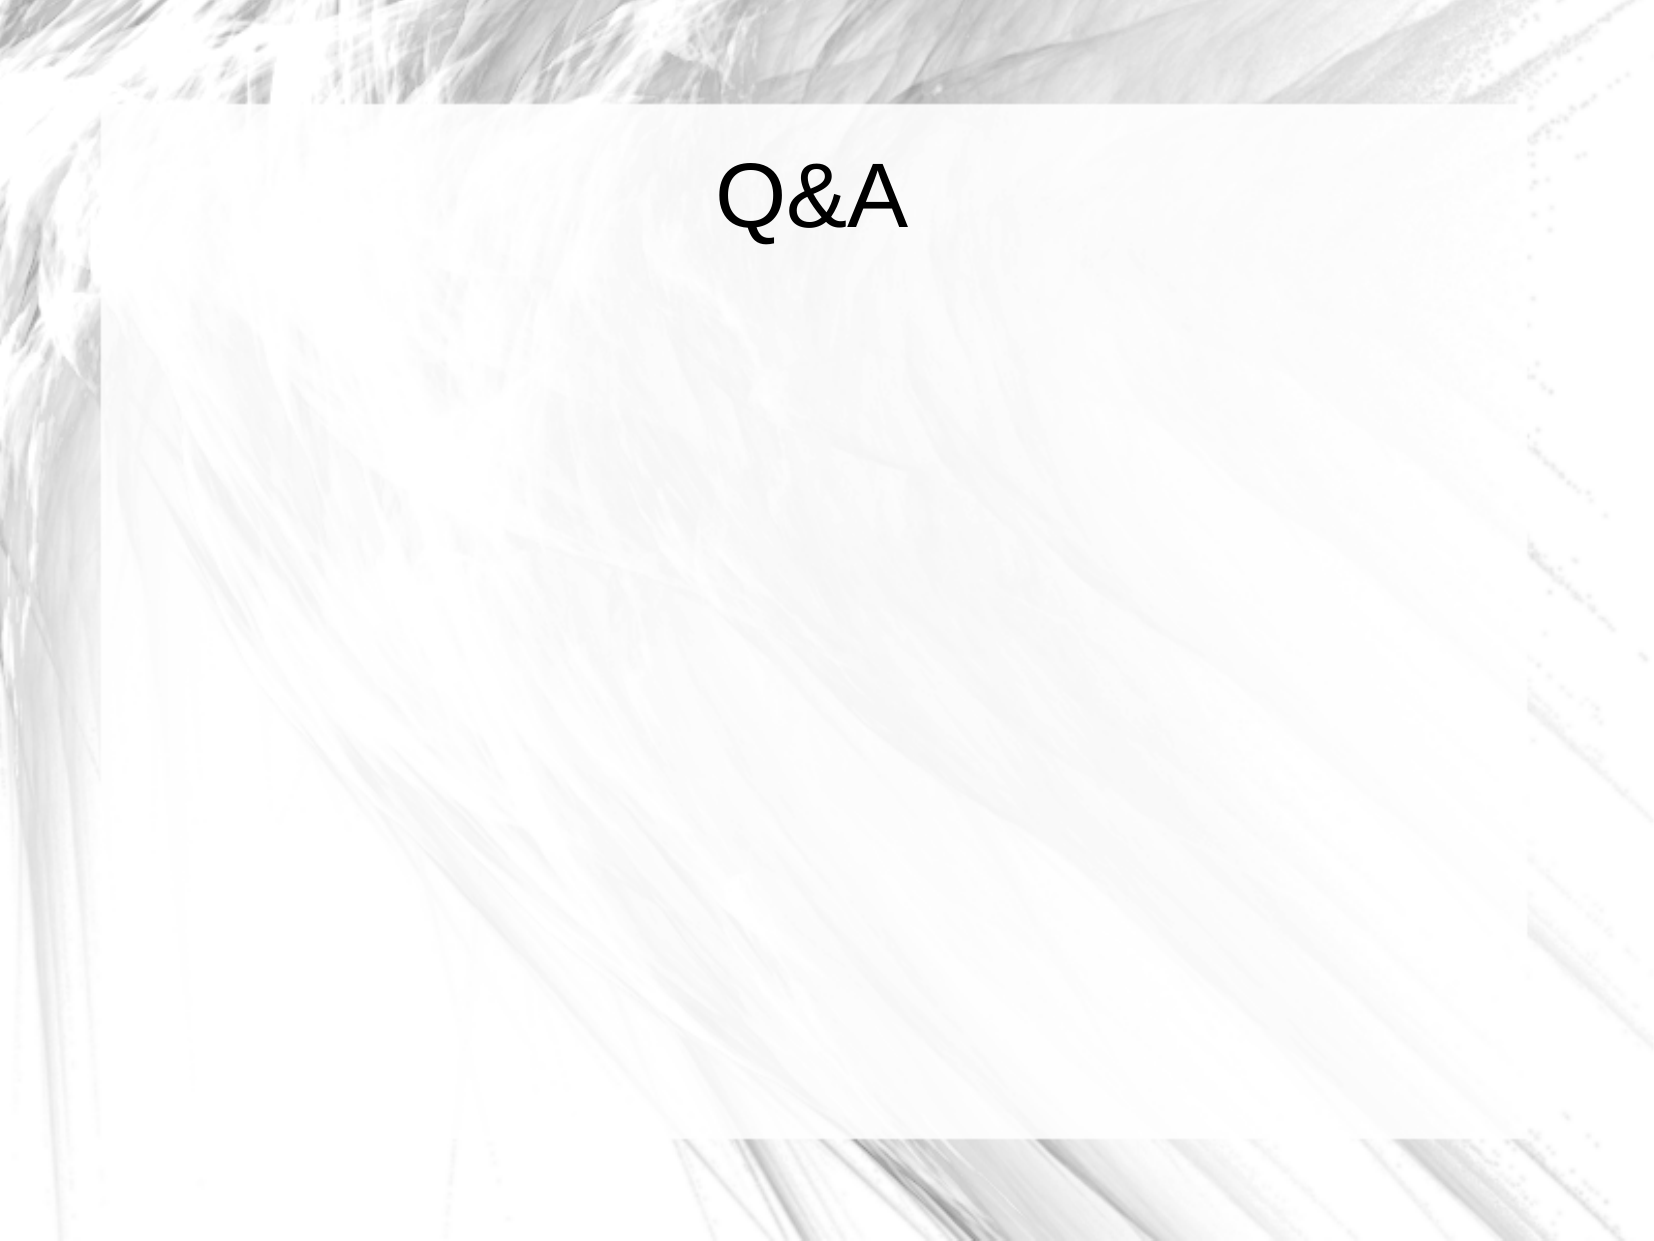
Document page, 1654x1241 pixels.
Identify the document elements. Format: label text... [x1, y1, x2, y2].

picture [0, 0, 1654, 1241]
title Q&A [118, 119, 1506, 273]
